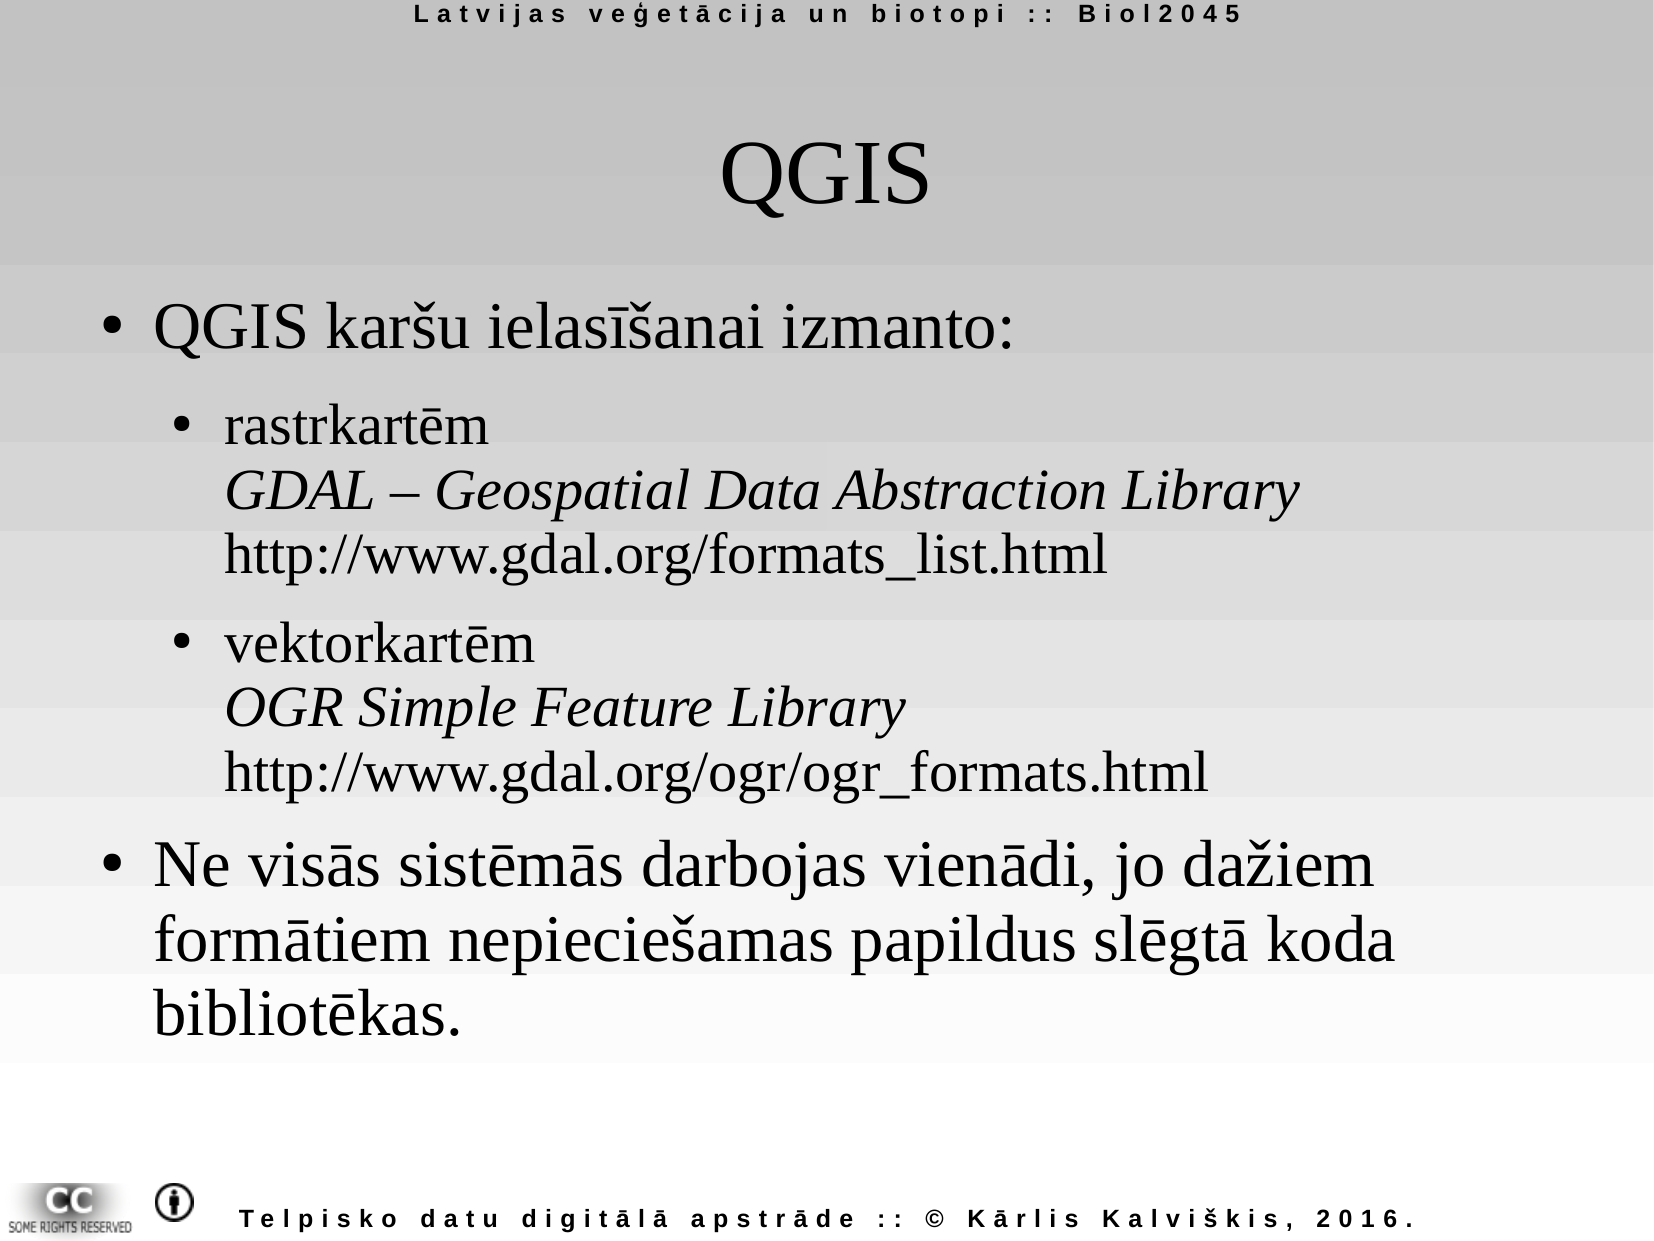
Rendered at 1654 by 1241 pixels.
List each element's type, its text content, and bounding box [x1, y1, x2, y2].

list QGIS karšu ielasīšanai izmanto: rastrkartēm GDAL – Geospatial Data Abstraction Library http://www.gdal.org/formats_list.html vektorkartēm OGR Simple Feature Library http://www.gdal.org/ogr/ogr_formats.html Ne visās sistēmās darbojas vienādi, jo dažiem formātiem nepieciešamas papildus slēgtā koda bibliotēkas. [82, 289, 1571, 1098]
picture [0, 0, 1654, 1241]
title QGIS [29, 56, 1625, 289]
